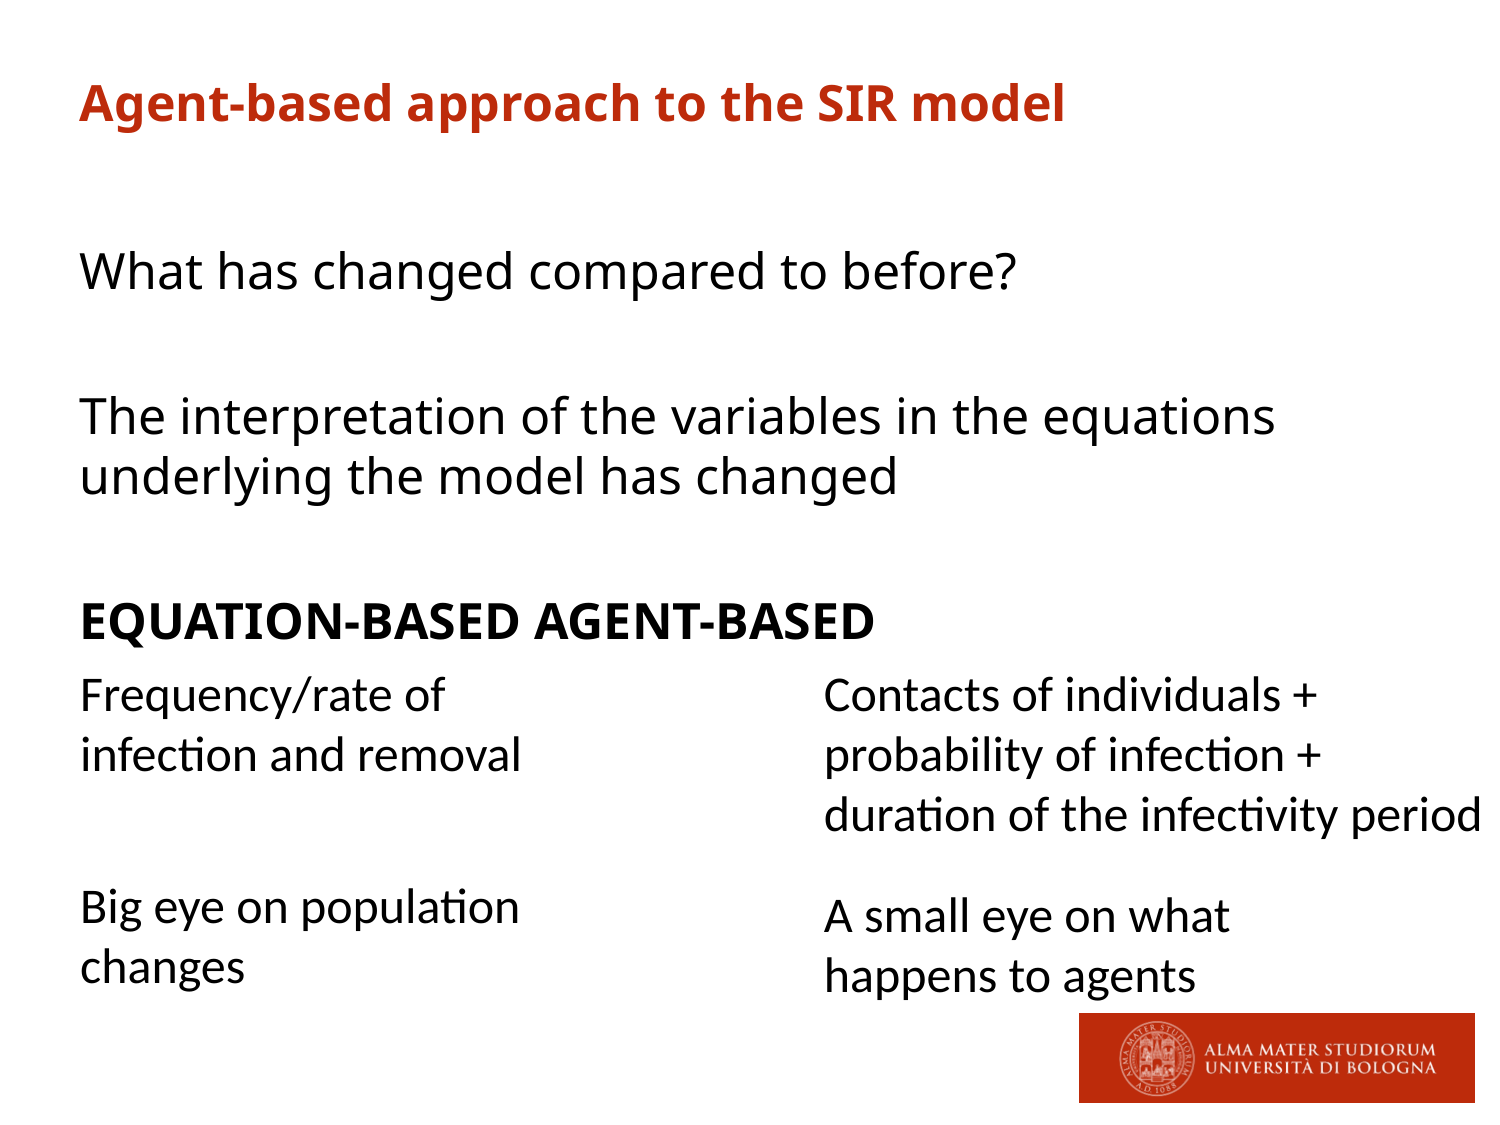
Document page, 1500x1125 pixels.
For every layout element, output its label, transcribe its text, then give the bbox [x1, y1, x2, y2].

text_box Frequency/rate of infection and removal [65, 654, 553, 789]
text_box Contacts of individuals + probability of infection + duration of the infectivity period [809, 653, 1477, 851]
text_box Big eye on population changes [65, 866, 644, 1001]
list What has changed compared to before? The interpretation of the variables in the equations underlying the model has changed EQUATION-BASED AGENT-BASED [64, 231, 1447, 941]
list Agent-based approach to the SIR model [64, 78, 1447, 185]
text_box A small eye on what happens to agents [809, 875, 1388, 1010]
